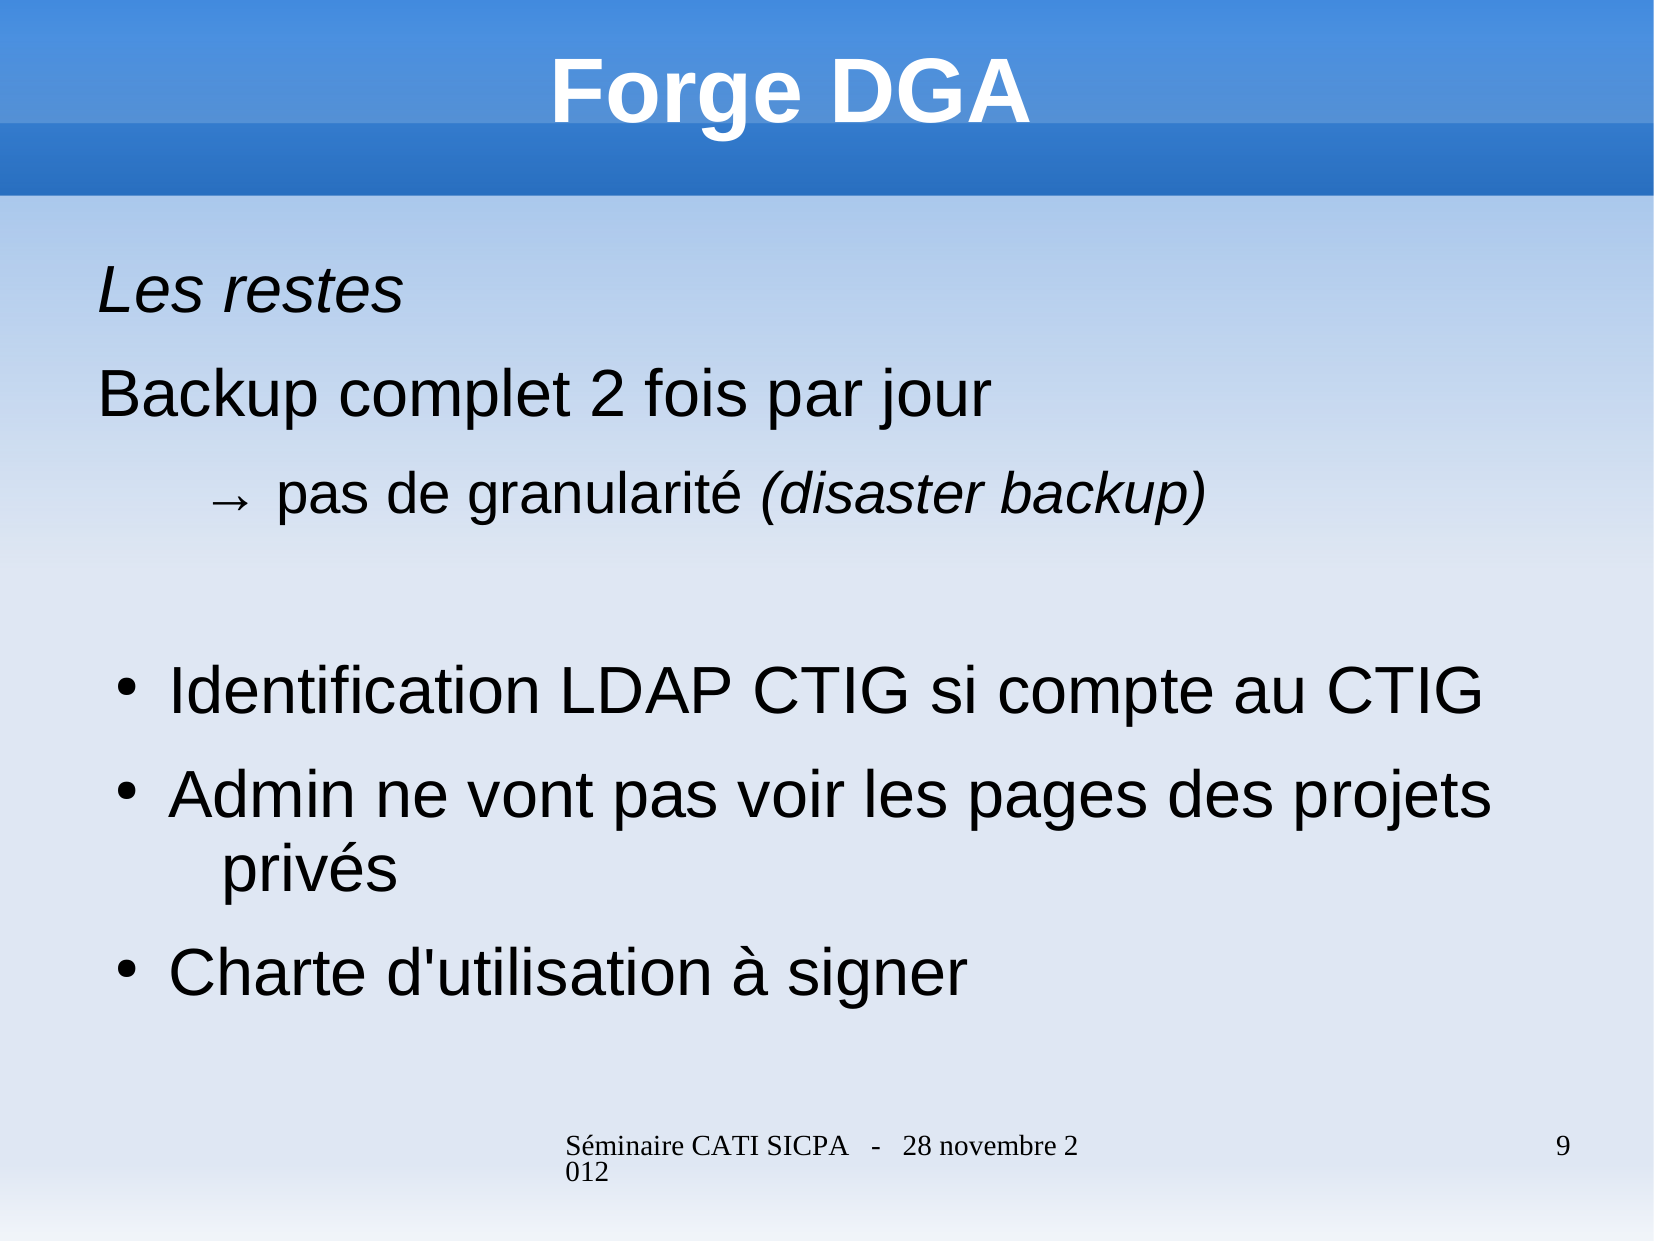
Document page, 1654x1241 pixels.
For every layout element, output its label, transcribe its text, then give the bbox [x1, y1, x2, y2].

list Les restes Backup complet 2 fois par jour → pas de granularité (disaster backup) Identification LDAP CTIG si compte au CTIG Admin ne vont pas voir les pages des projets privés Charte d'utilisation à signer [79, 248, 1515, 1114]
picture [0, 0, 1654, 1241]
title Forge DGA [73, 0, 1509, 178]
